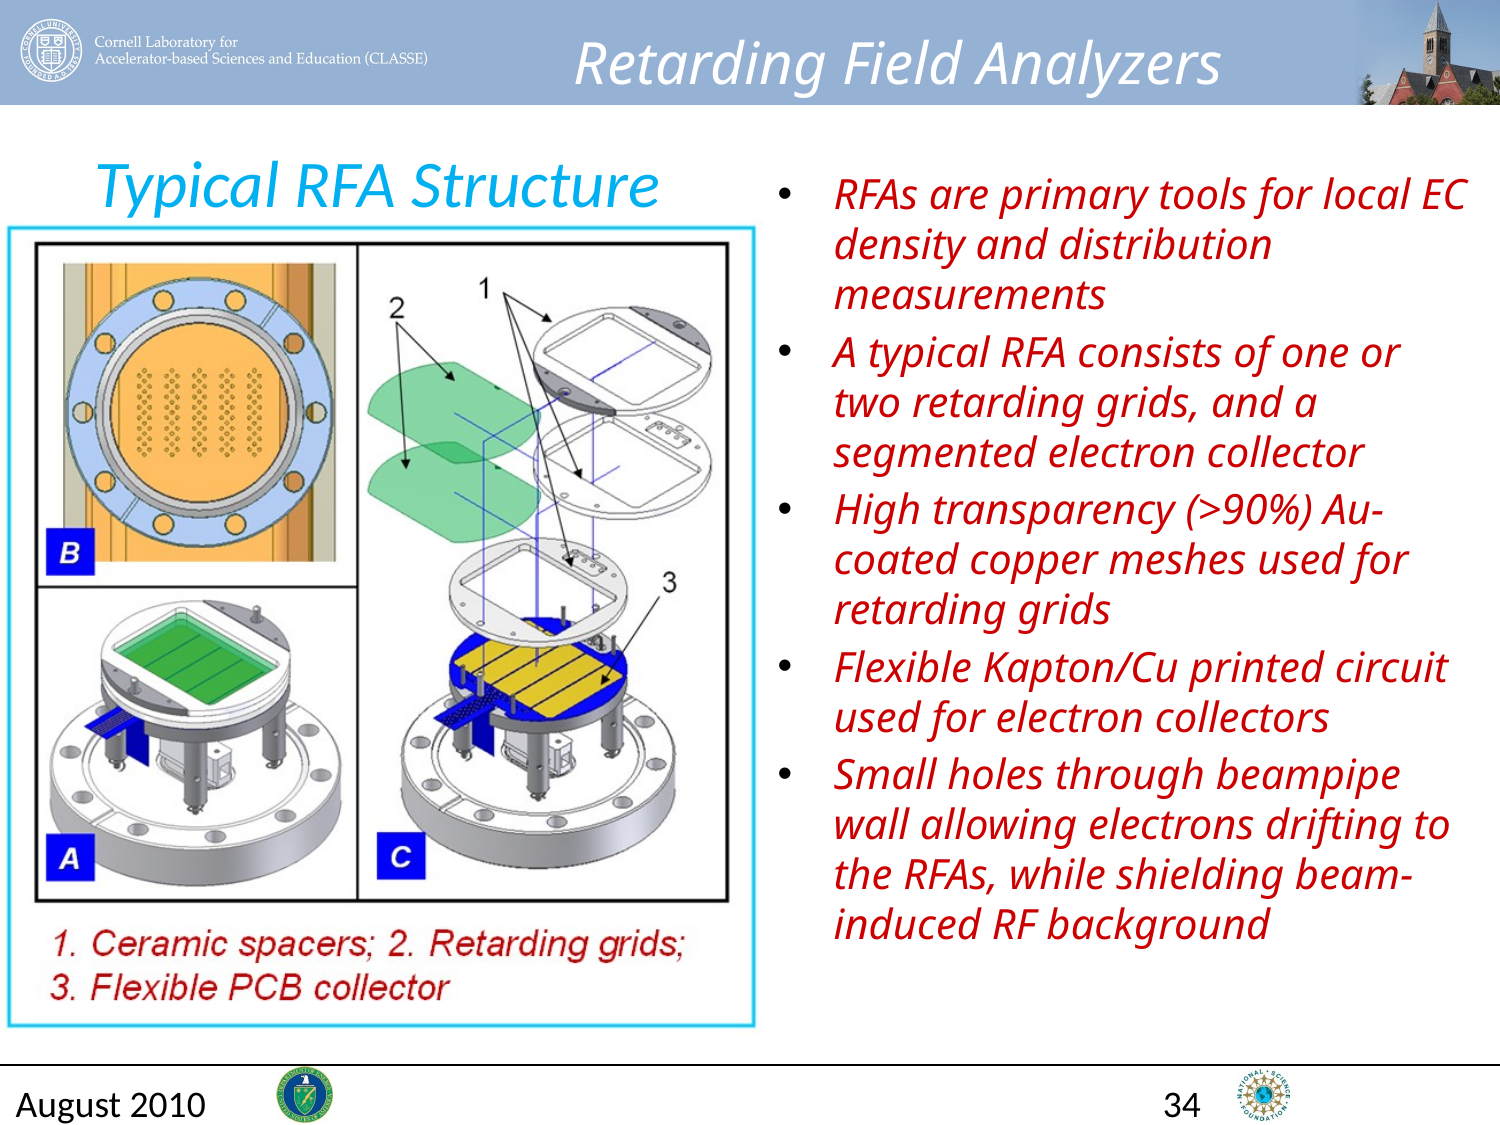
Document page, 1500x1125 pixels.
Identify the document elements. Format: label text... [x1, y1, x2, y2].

slide_number August 2010 [0, 1065, 351, 1125]
text_box RFAs are primary tools for local EC density and distribution measurements A typical RFA consists of one or two retarding grids, and a segmented electron collector High transparency (>90%) Au-coated copper meshes used for retarding grids Flexible Kapton/Cu printed circuit used for electron collectors Small holes through beampipe wall allowing electrons drifting to the RFAs, while shielding beam-induced RF background [762, 152, 1488, 1039]
text_box Retarding Field Analyzers [503, 11, 1309, 87]
slide_number <number> [1147, 1065, 1498, 1125]
picture [0, 0, 1500, 105]
text_box Typical RFA Structure [37, 126, 717, 229]
picture [0, 221, 763, 1035]
